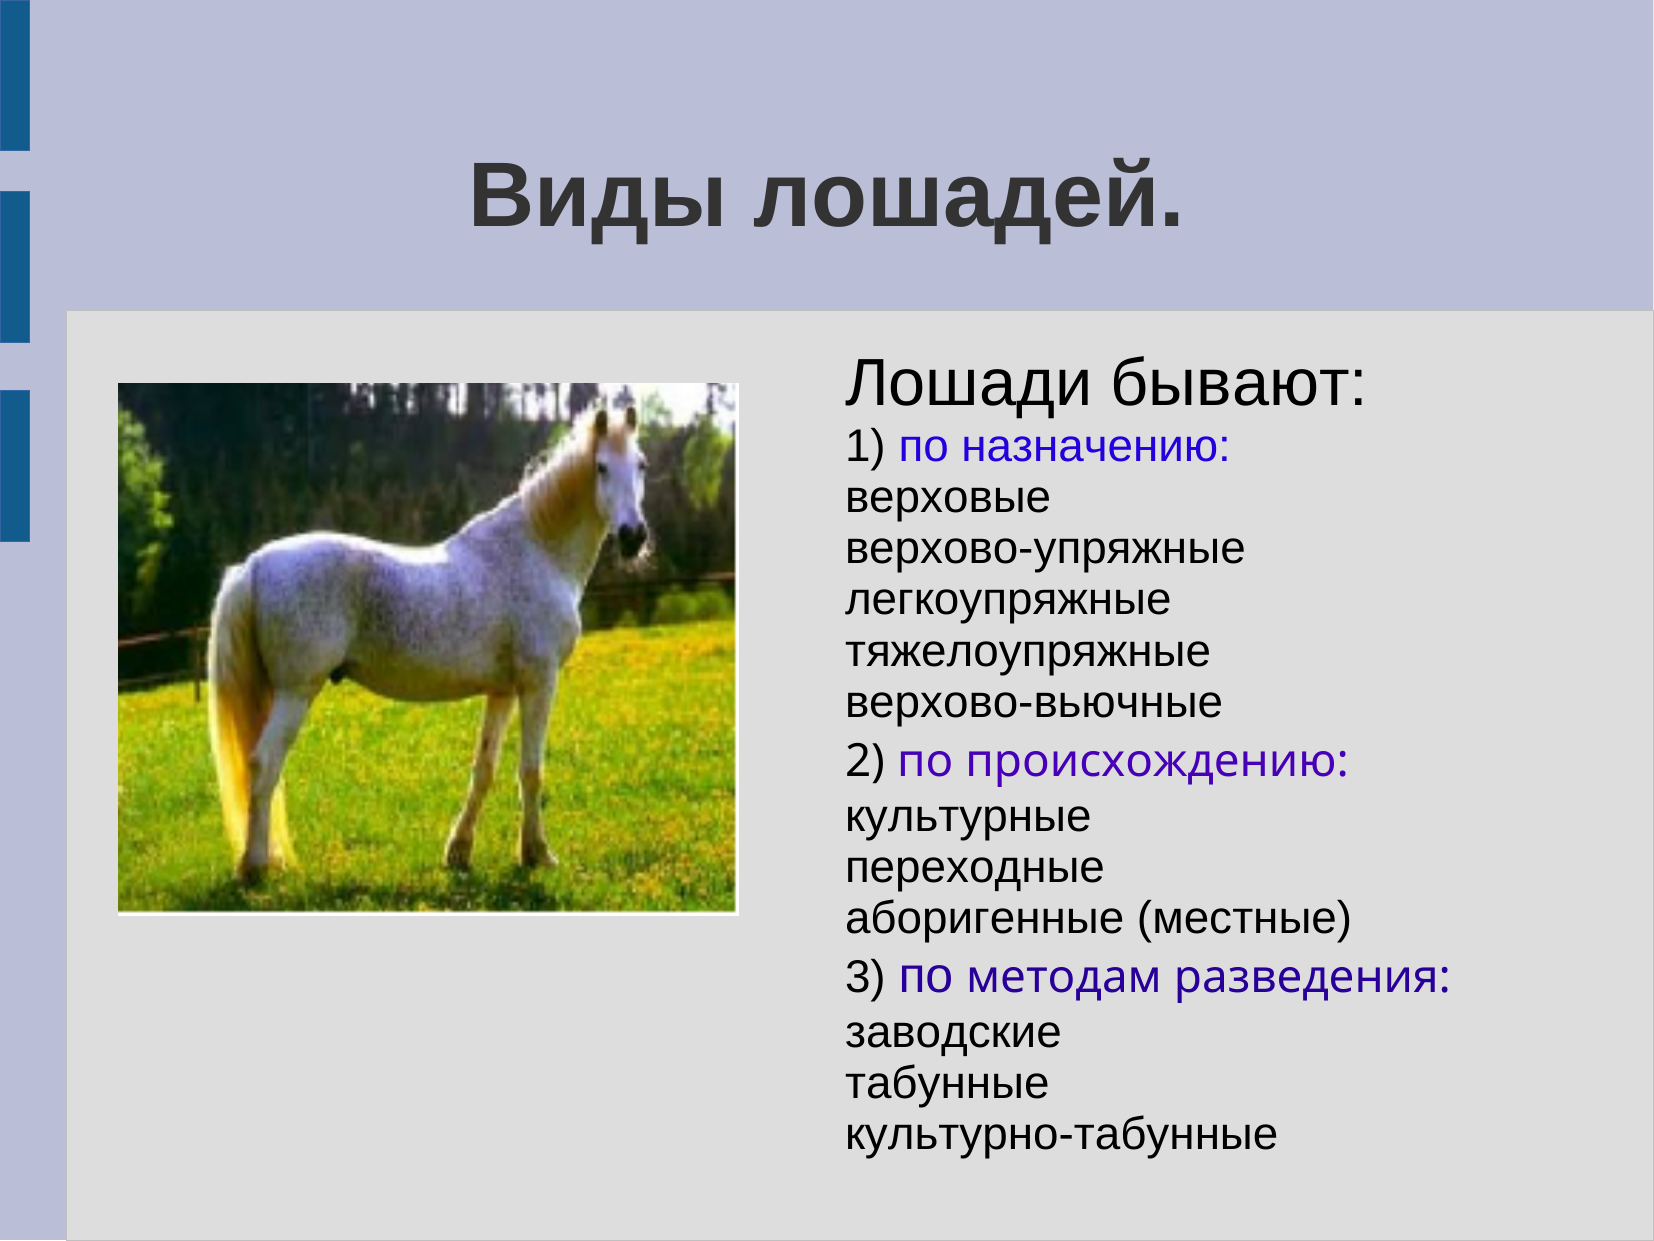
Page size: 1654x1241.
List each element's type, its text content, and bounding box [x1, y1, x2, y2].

picture [118, 383, 739, 916]
list Лошади бывают: 1) по назначению: верховые верхово-упряжные легкоупряжные тяжелоупряжные верхово-вьючные 2) по происхождению: культурные переходные аборигенные (местные) 3) по методам разведения: заводские табунные культурно-табунные [845, 344, 1535, 1241]
title Виды лошадей. [121, 98, 1534, 291]
